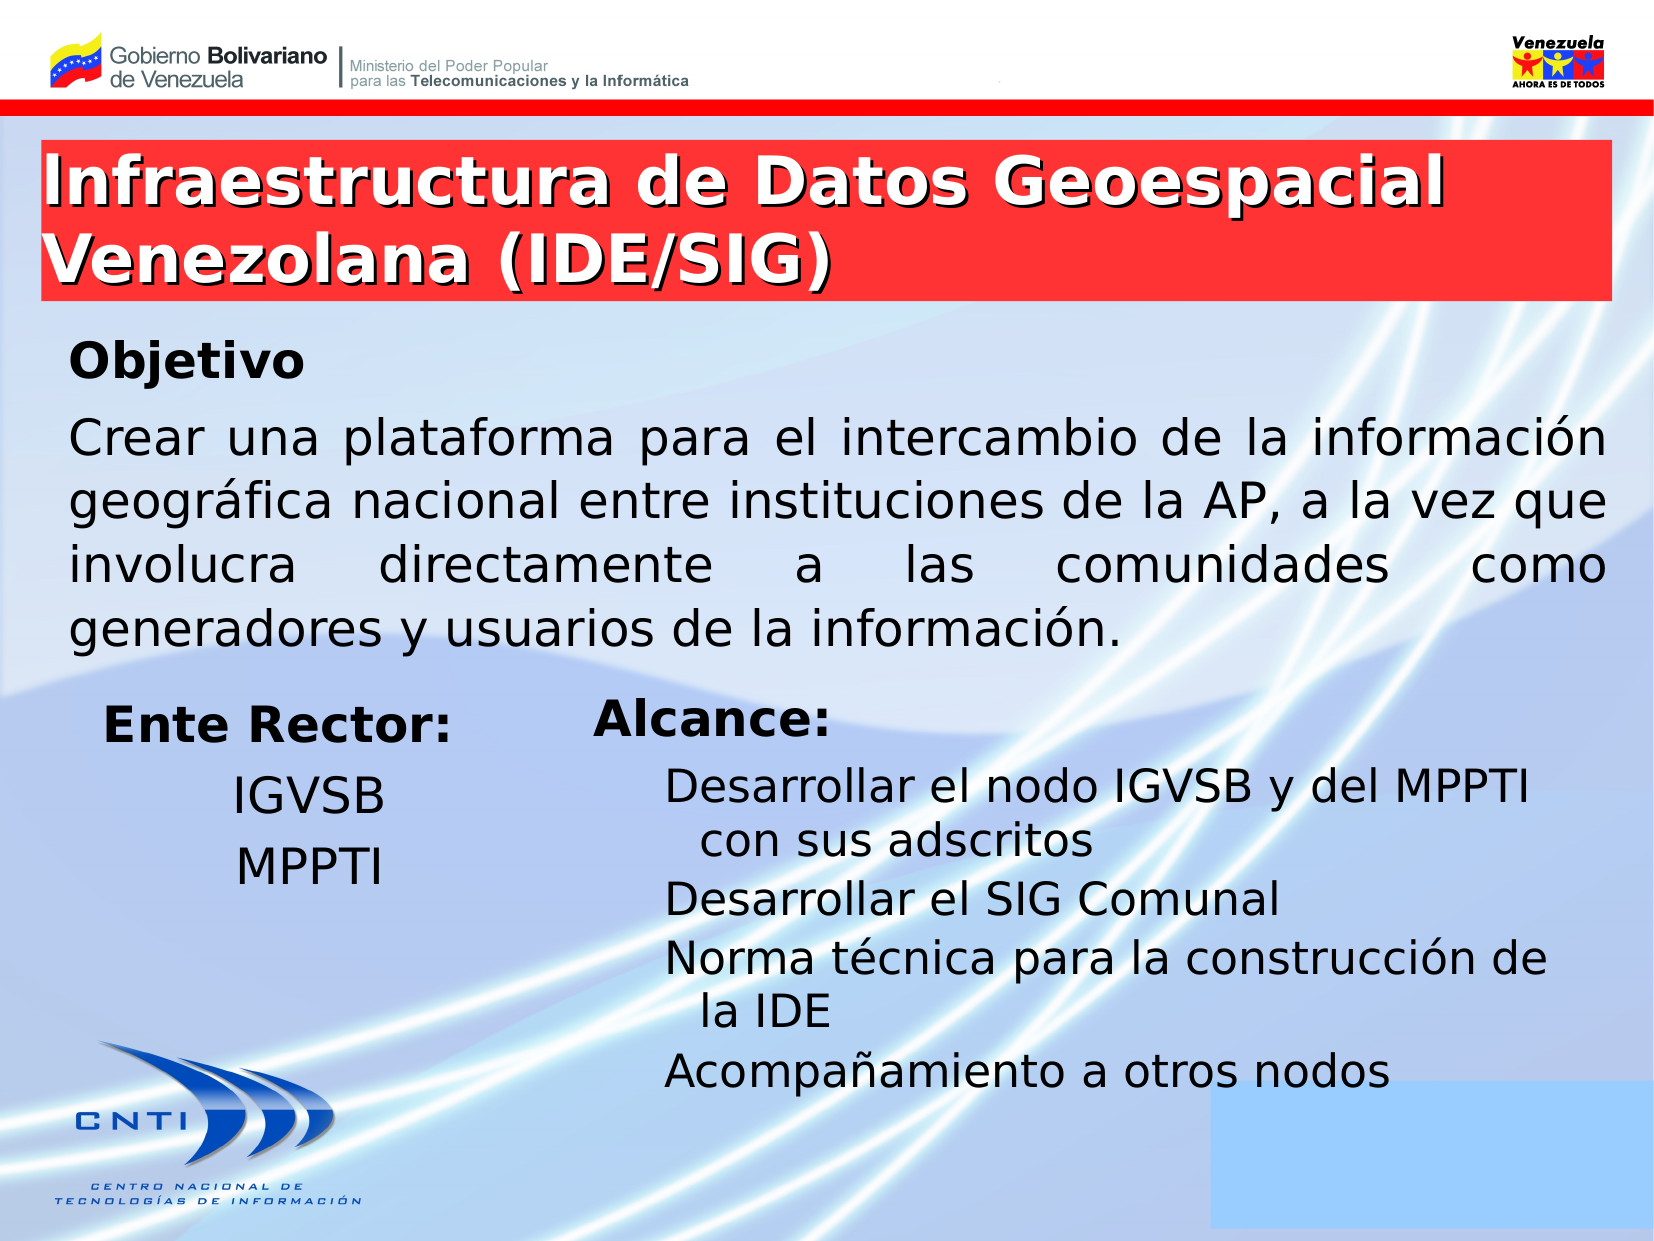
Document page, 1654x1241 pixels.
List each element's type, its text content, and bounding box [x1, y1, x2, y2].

subtitle [82, 731, 1571, 1155]
picture [0, 0, 1654, 1241]
title lnfraestructura de Datos Geoespacial Venezolana (IDE/SIG) [41, 139, 1613, 302]
text_box Ente Rector: IGVSB MPPTI [88, 688, 532, 980]
text_box Objetivo Crear una plataforma para el intercambio de la información geográfica nacional entre instituciones de la AP, a la vez que involucra directamente a las comunidades como generadores y usuarios de la información. [53, 324, 1625, 731]
text_box Alcance: Desarrollar el nodo IGVSB y del MPPTI con sus adscritos Desarrollar el SIG Comunal Norma técnica para la construcción de la IDE Acompañamiento a otros nodos [578, 682, 1607, 1106]
